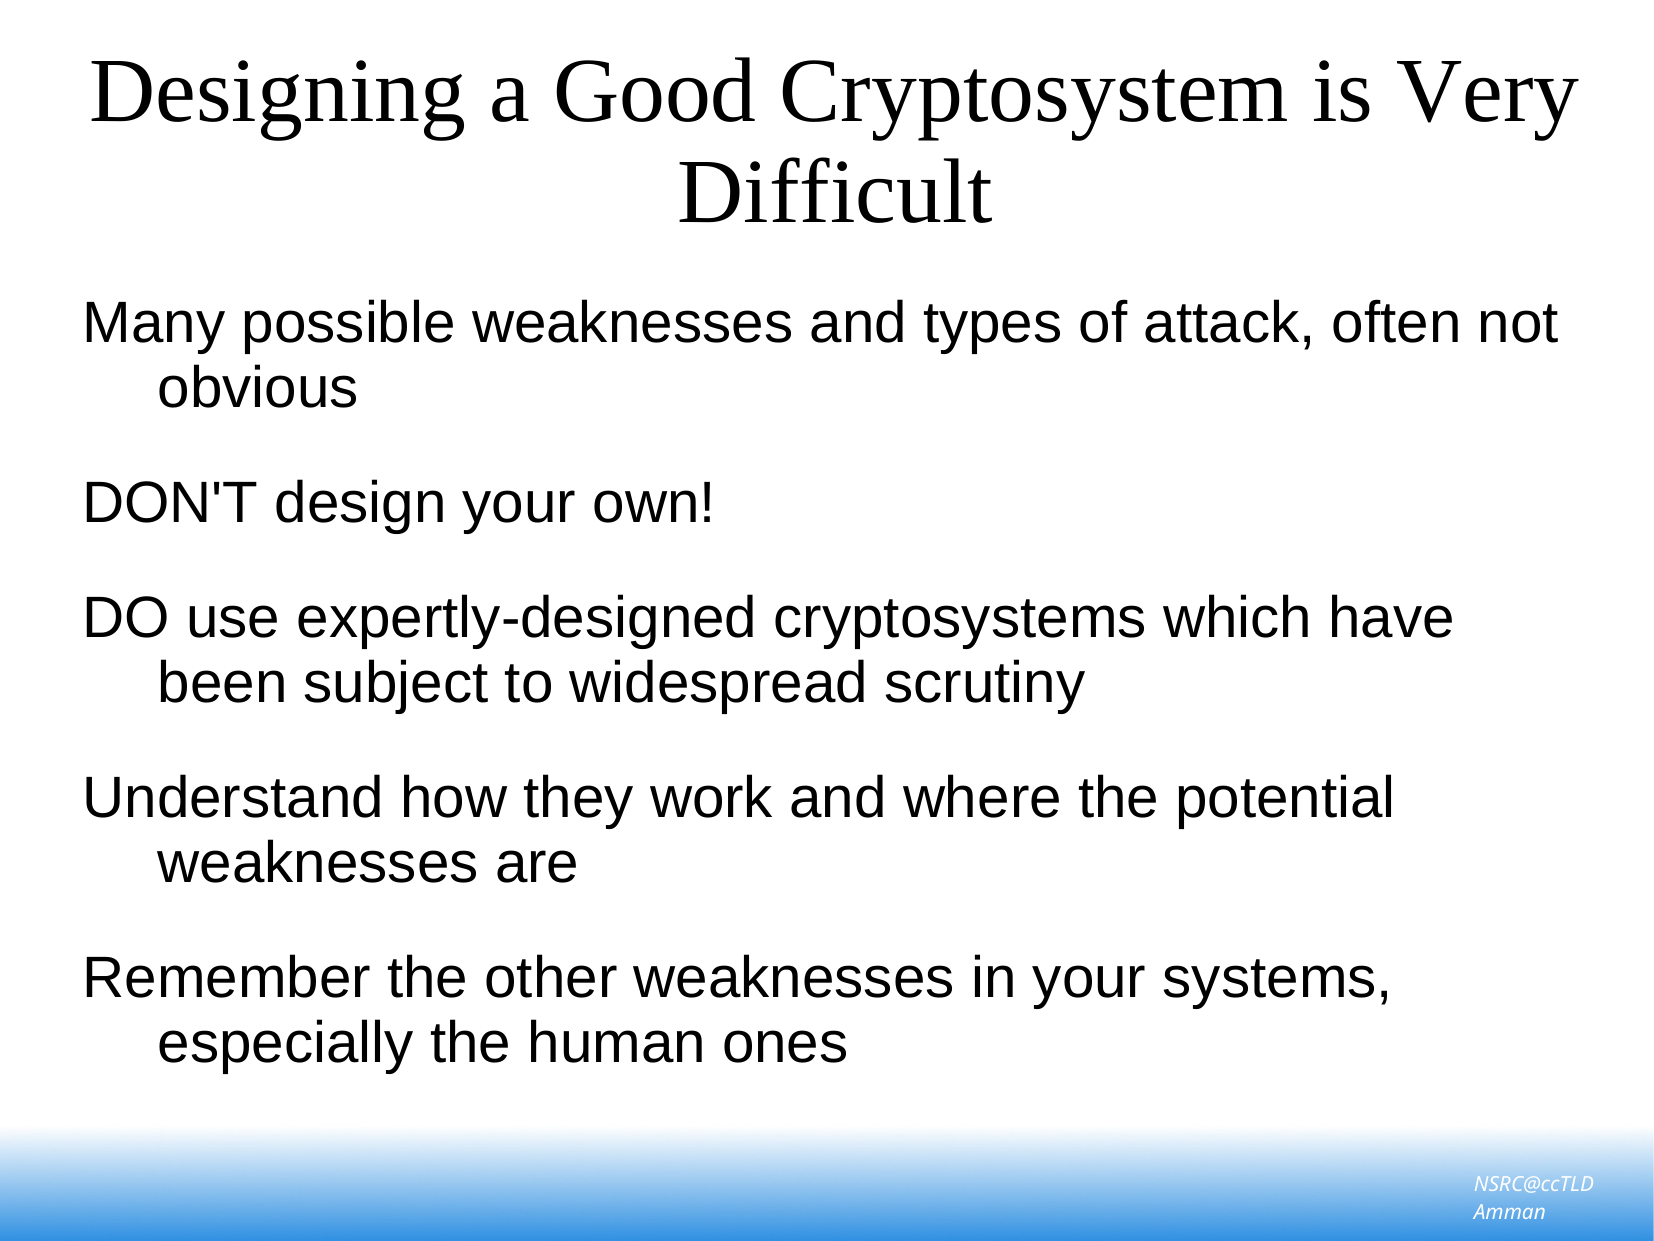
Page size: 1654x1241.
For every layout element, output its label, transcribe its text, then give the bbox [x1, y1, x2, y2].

picture [0, 1124, 1654, 1241]
title Designing a Good Cryptosystem is Very Difficult [84, 39, 1587, 271]
list Many possible weaknesses and types of attack, often not obvious DON'T design your own! DO use expertly-designed cryptosystems which have been subject to widespread scrutiny Understand how they work and where the potential weaknesses are Remember the other weaknesses in your systems, especially the human ones [82, 290, 1571, 1174]
